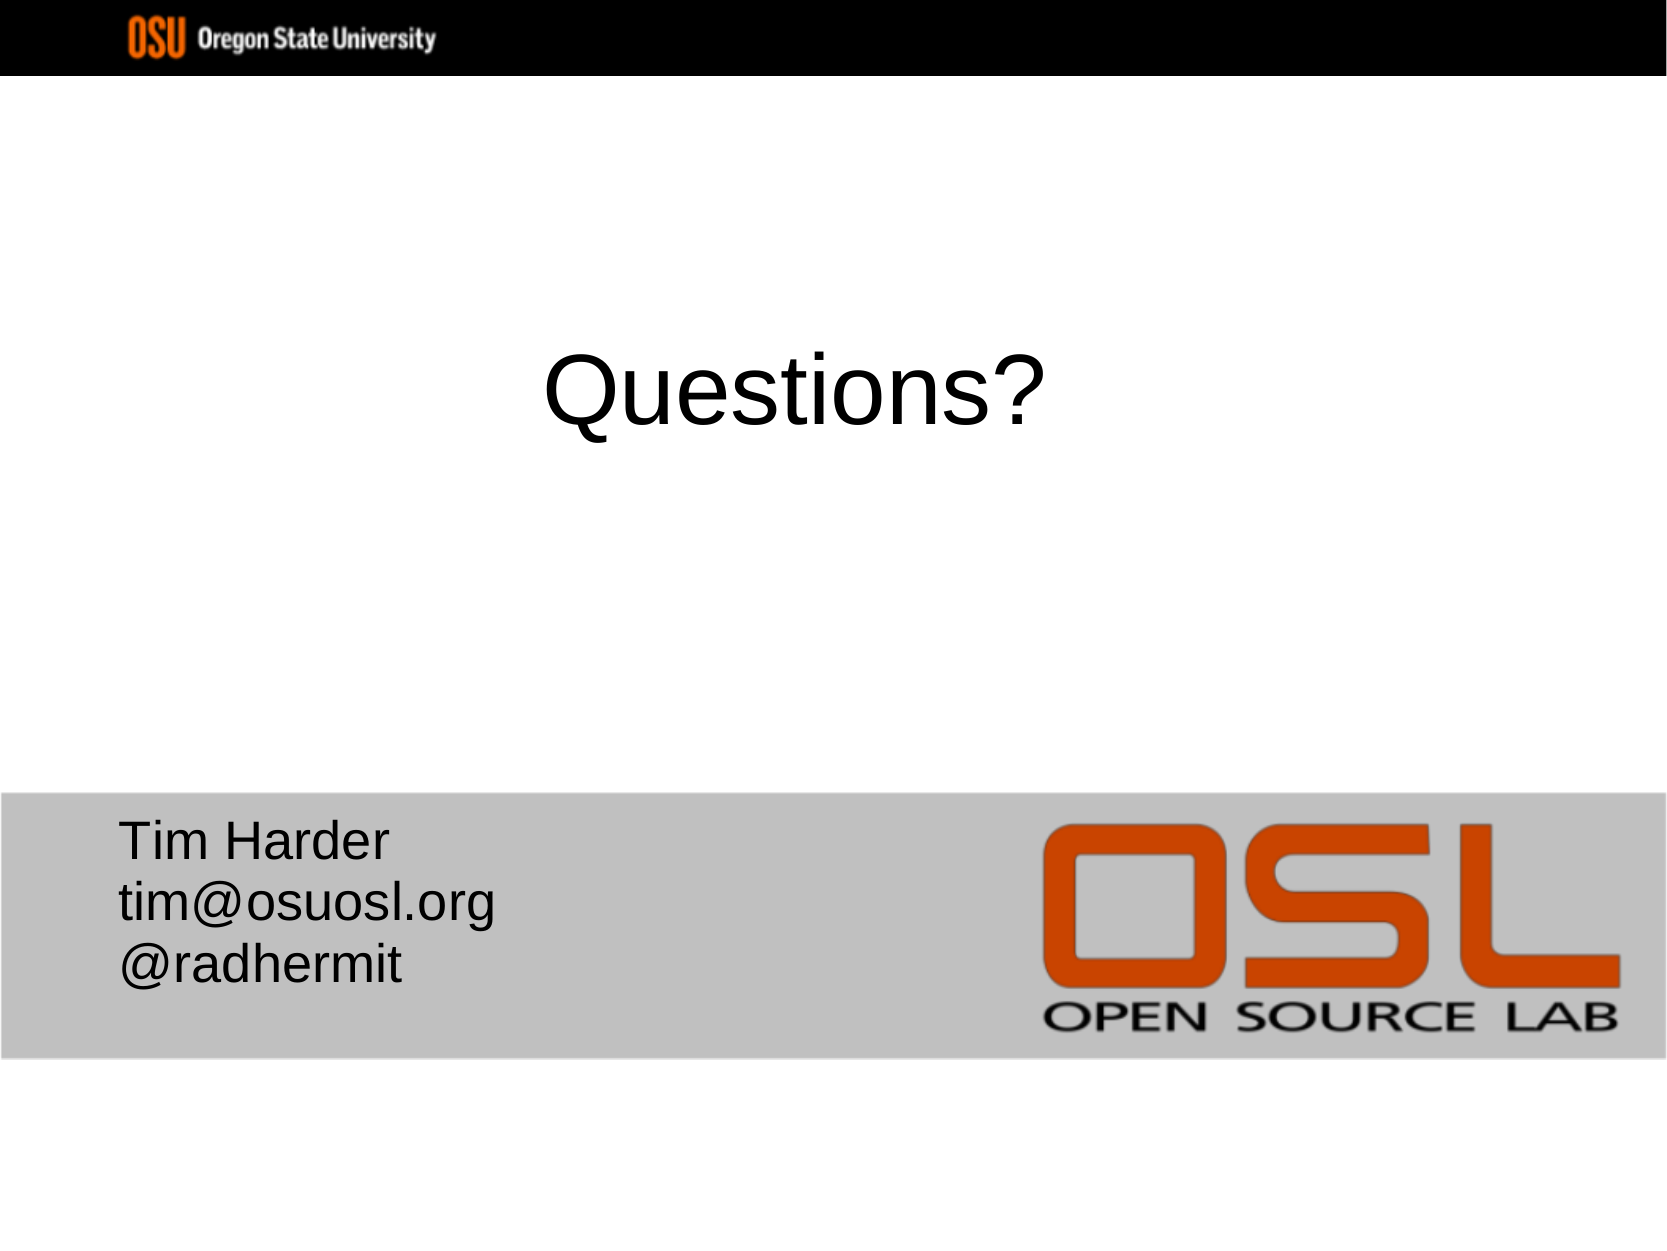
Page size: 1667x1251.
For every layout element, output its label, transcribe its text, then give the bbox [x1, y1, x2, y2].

picture [0, 792, 1667, 1060]
picture [0, 0, 1667, 76]
title Questions? [407, 316, 1182, 465]
subtitle Tim Harder tim@osuosl.org @radhermit [118, 809, 1667, 1057]
